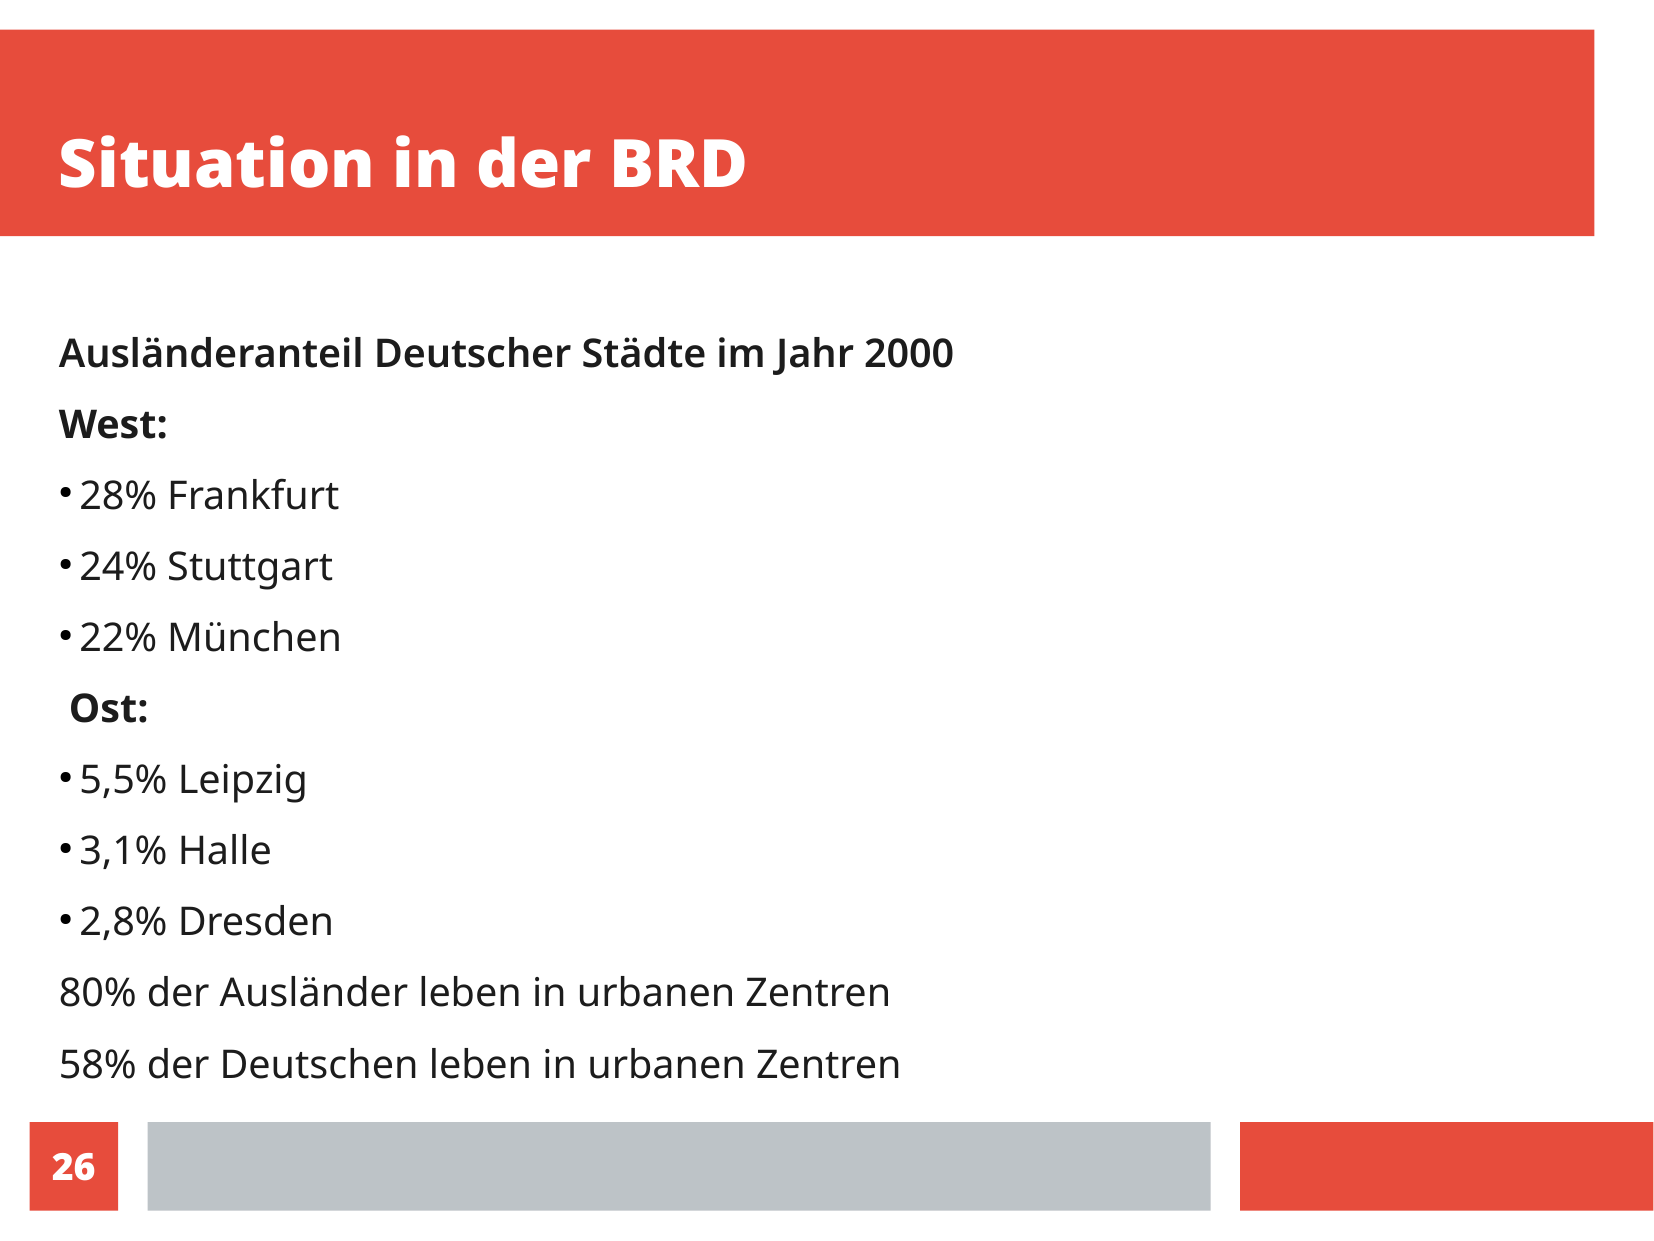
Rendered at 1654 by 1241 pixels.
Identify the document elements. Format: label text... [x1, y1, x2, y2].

list Ausländeranteil Deutscher Städte im Jahr 2000 West: 28% Frankfurt 24% Stuttgart 22% München Ost: 5,5% Leipzig 3,1% Halle 2,8% Dresden 80% der Ausländer leben in urbanen Zentren 58% der Deutschen leben in urbanen Zentren [59, 324, 1565, 1093]
title Situation in der BRD [59, 59, 1595, 207]
